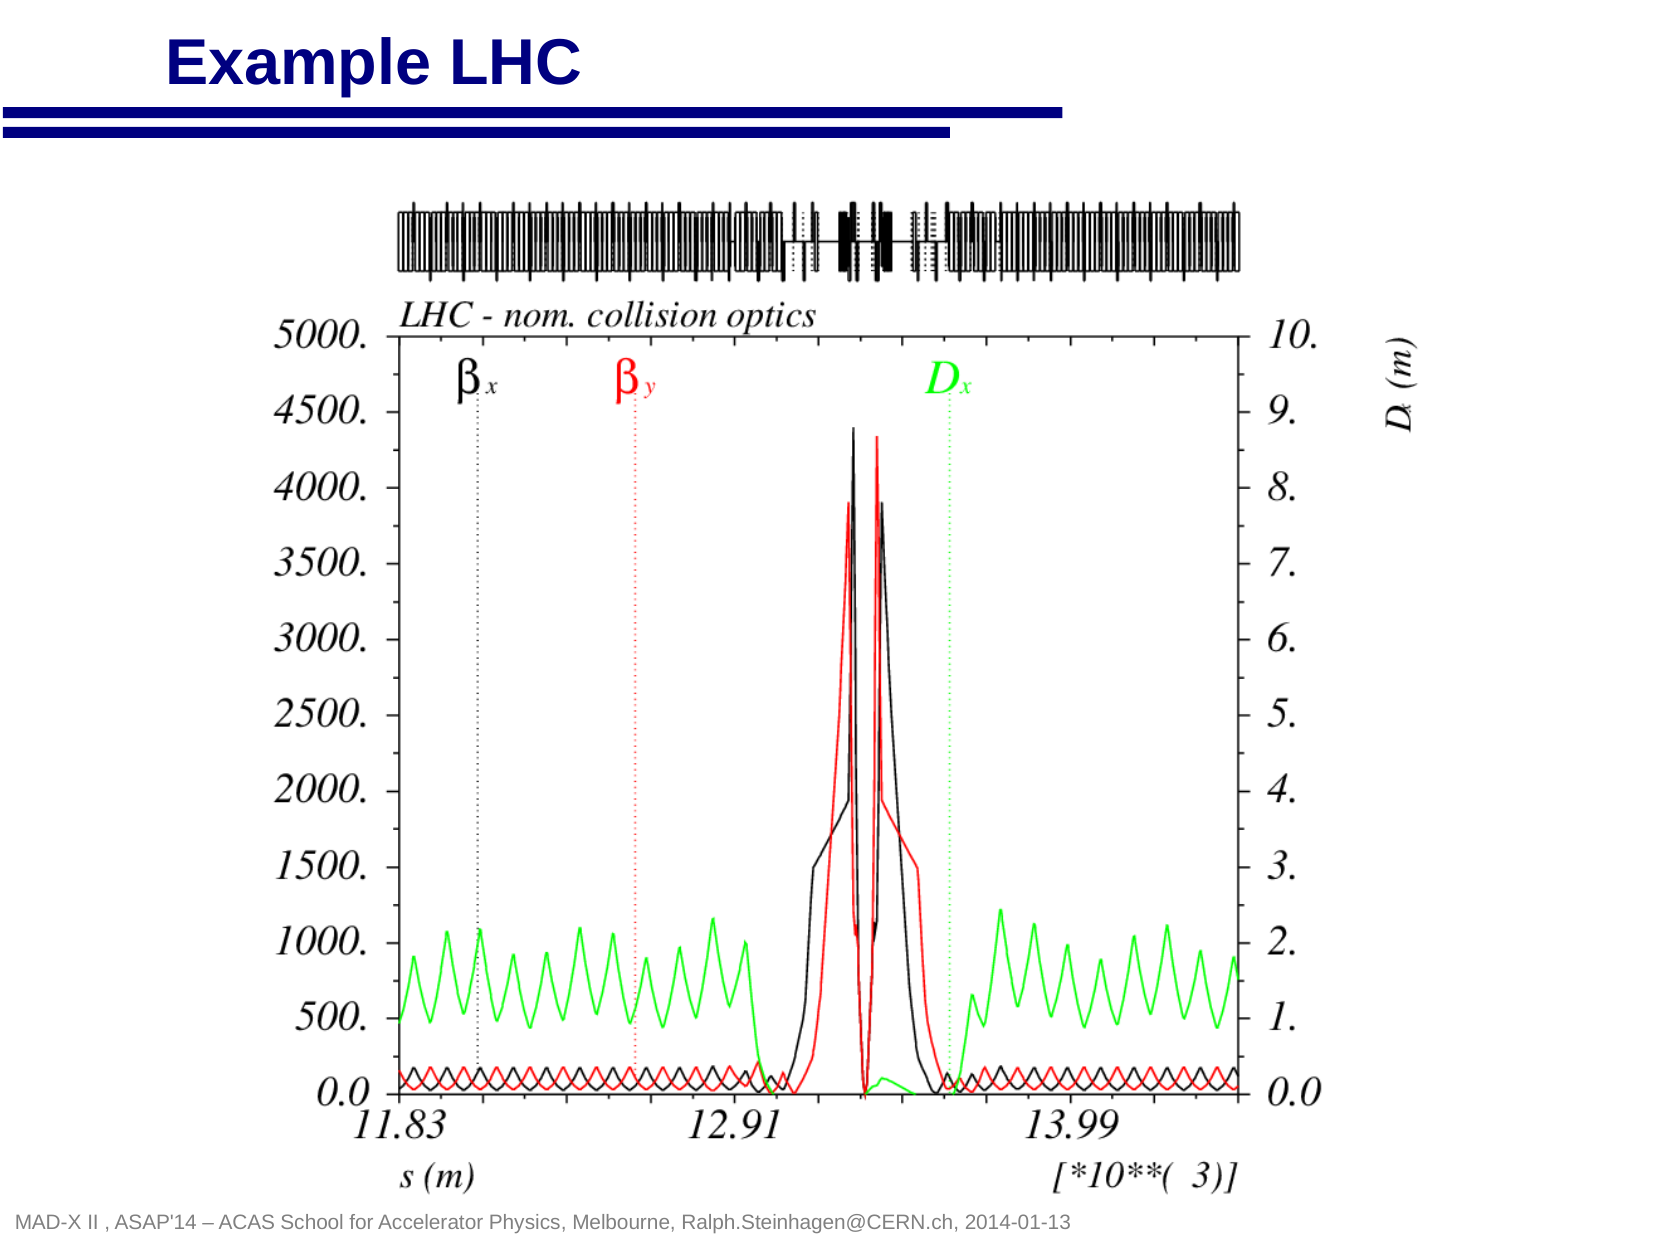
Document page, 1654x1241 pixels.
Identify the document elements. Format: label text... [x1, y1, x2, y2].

picture [260, 192, 1432, 1205]
title Example LHC [165, 0, 1323, 124]
